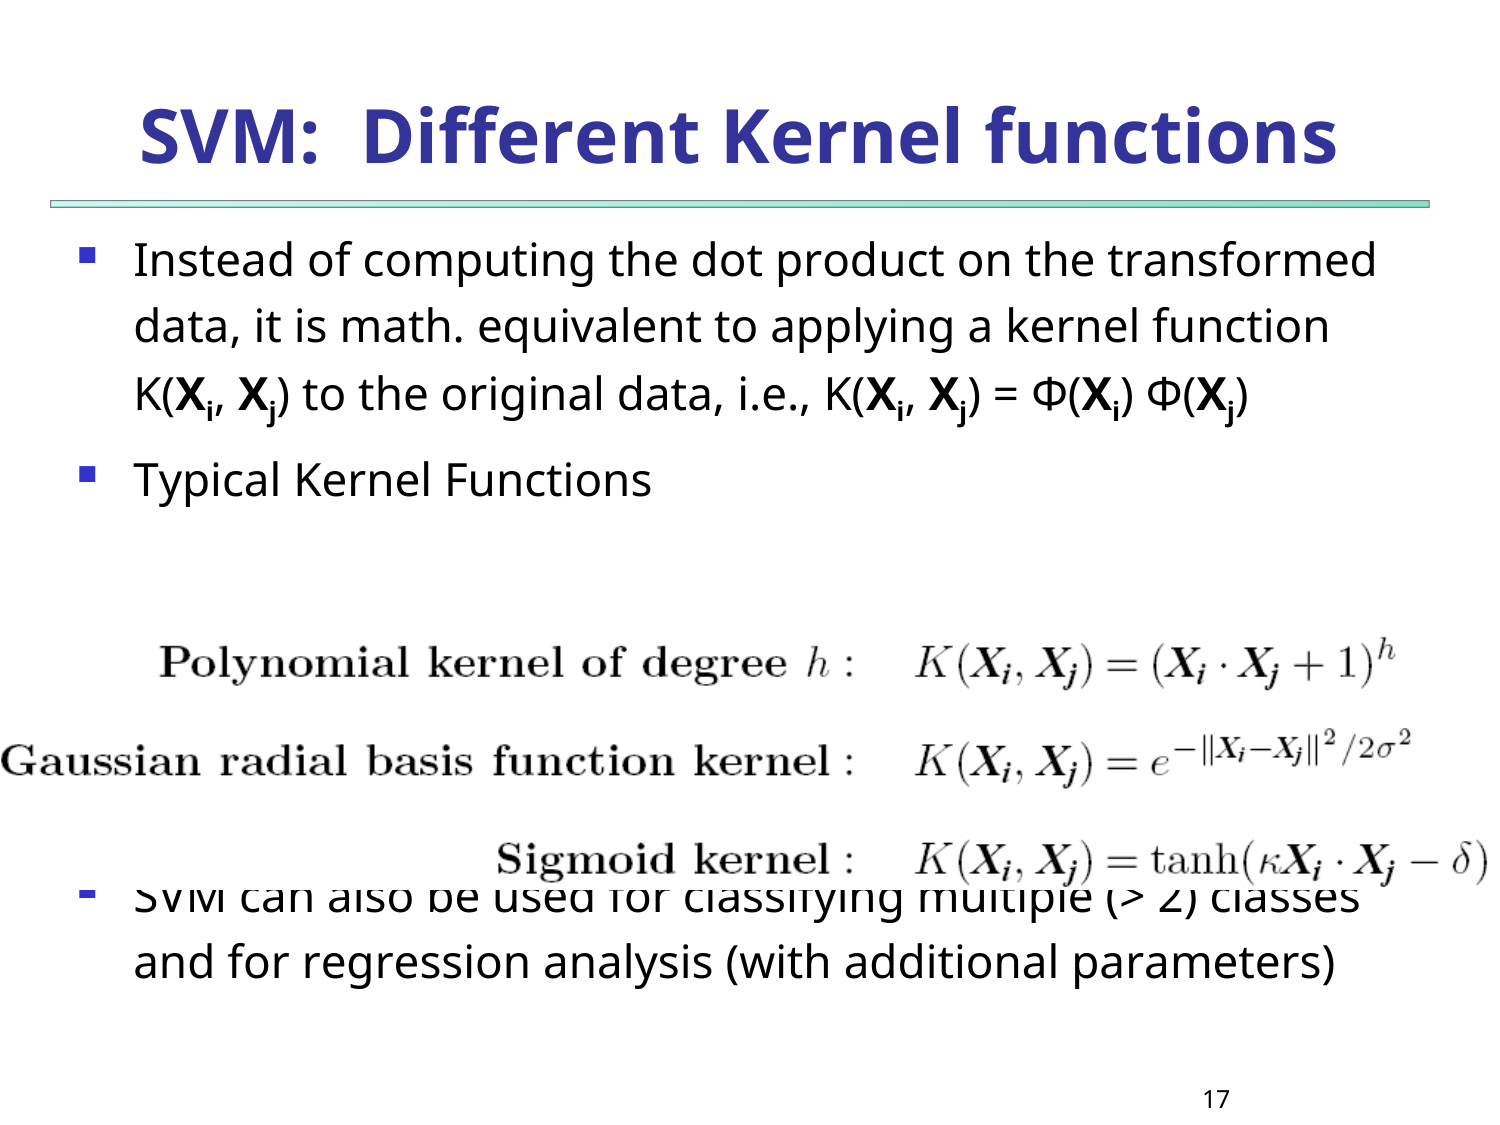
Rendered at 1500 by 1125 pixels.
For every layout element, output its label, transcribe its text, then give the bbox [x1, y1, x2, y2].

picture [0, 633, 1493, 890]
title SVM: Different Kernel functions [50, 0, 1429, 187]
text_box <number> [1187, 1062, 1500, 1125]
text_box Instead of computing the dot product on the transformed data, it is math. equivalent to applying a kernel function K(Xi, Xj) to the original data, i.e., K(Xi, Xj) = Φ(Xi) Φ(Xj) Typical Kernel Functions SVM can also be used for classifying multiple (> 2) classes and for regression analysis (with additional parameters) [62, 212, 1450, 633]
text_box Instead of computing the dot product on the transformed data, it is math. equivalent to applying a kernel function K(Xi, Xj) to the original data, i.e., K(Xi, Xj) = Φ(Xi) Φ(Xj) Typical Kernel Functions SVM can also be used for classifying multiple (> 2) classes and for regression analysis (with additional parameters) [62, 890, 1450, 1038]
